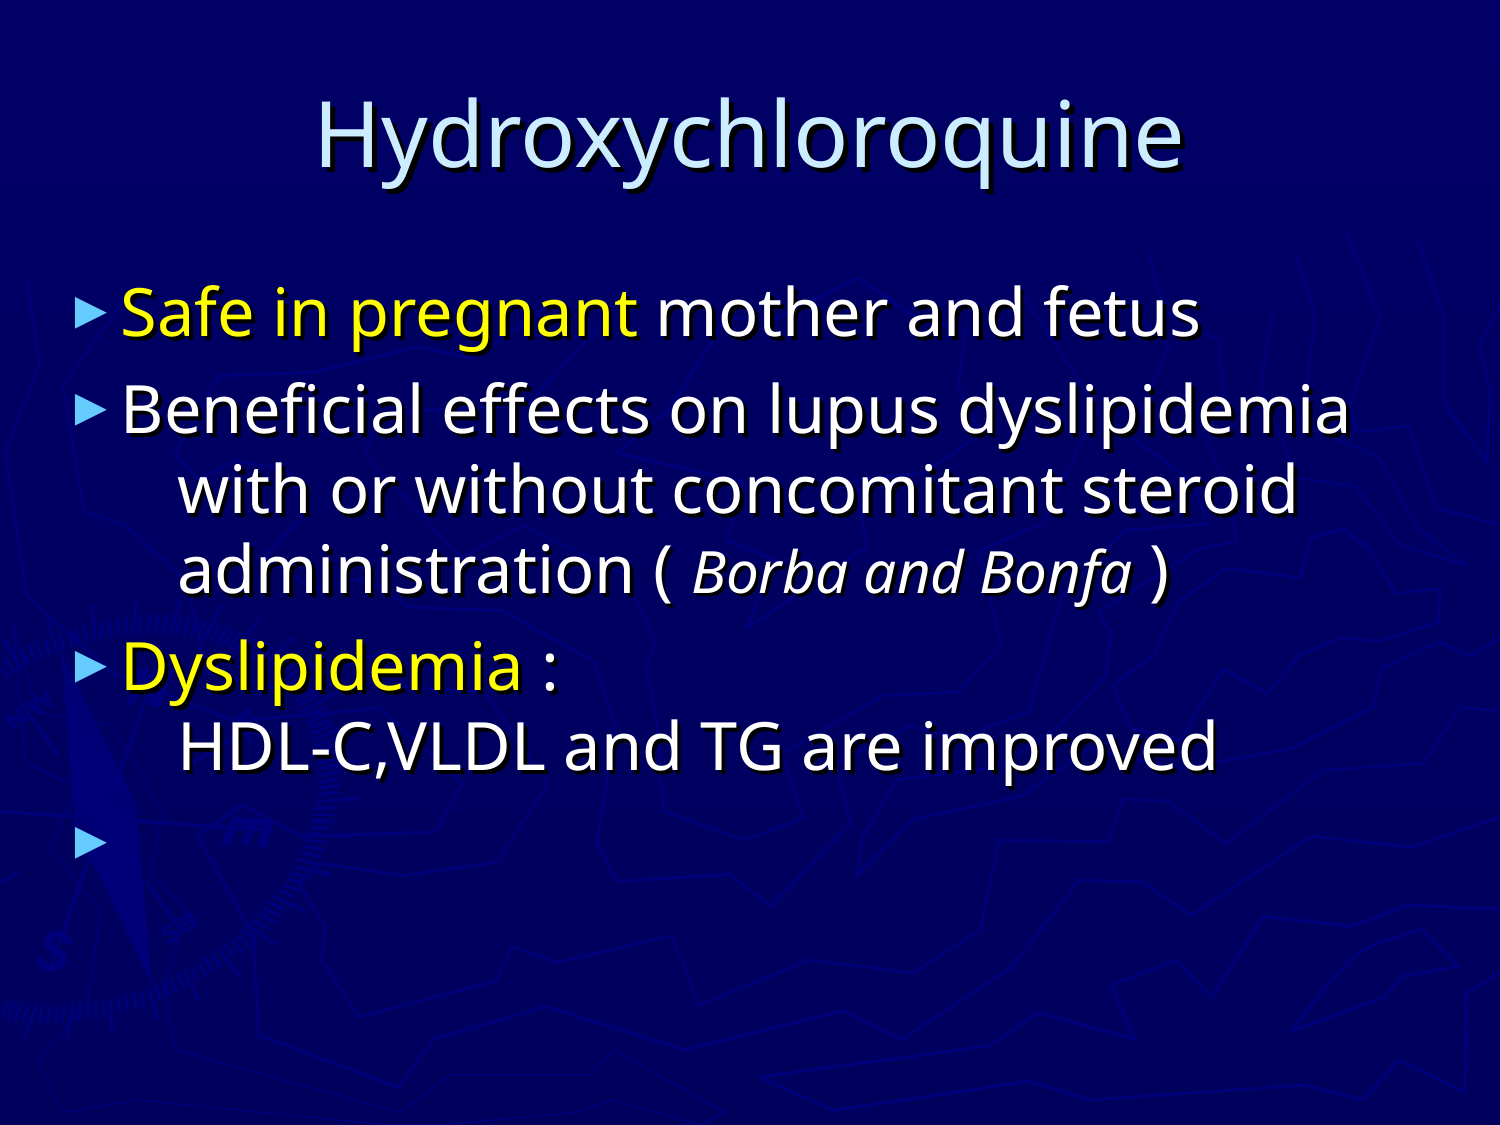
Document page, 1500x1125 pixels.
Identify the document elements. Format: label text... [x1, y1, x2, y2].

list Safe in pregnant mother and fetus Beneficial effects on lupus dyslipidemia with or without concomitant steroid administration ( Borba and Bonfa ) Dyslipidemia : HDL-C,VLDL and TG are improved [49, 262, 1451, 1001]
title Hydroxychloroquine [49, 37, 1451, 225]
